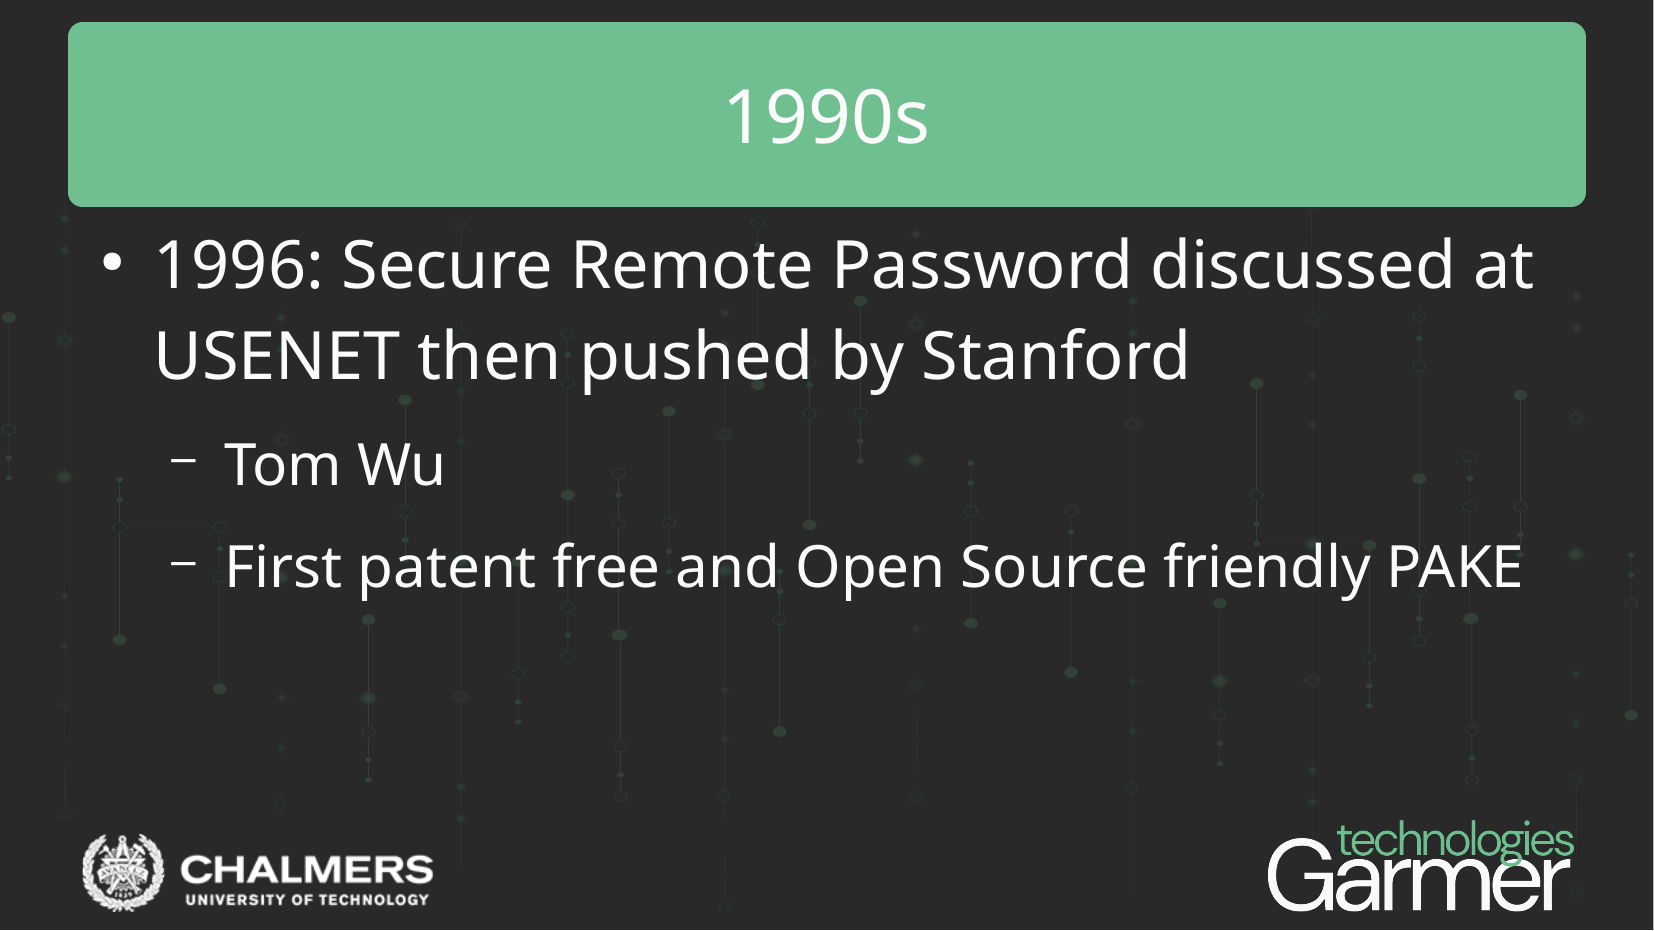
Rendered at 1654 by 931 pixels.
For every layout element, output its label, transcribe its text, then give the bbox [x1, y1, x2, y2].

title 1990s [82, 37, 1571, 193]
list 1996: Secure Remote Password discussed at USENET then pushed by Stanford Tom Wu First patent free and Open Source friendly PAKE [82, 217, 1571, 758]
picture [1246, 807, 1607, 912]
picture [82, 834, 443, 912]
